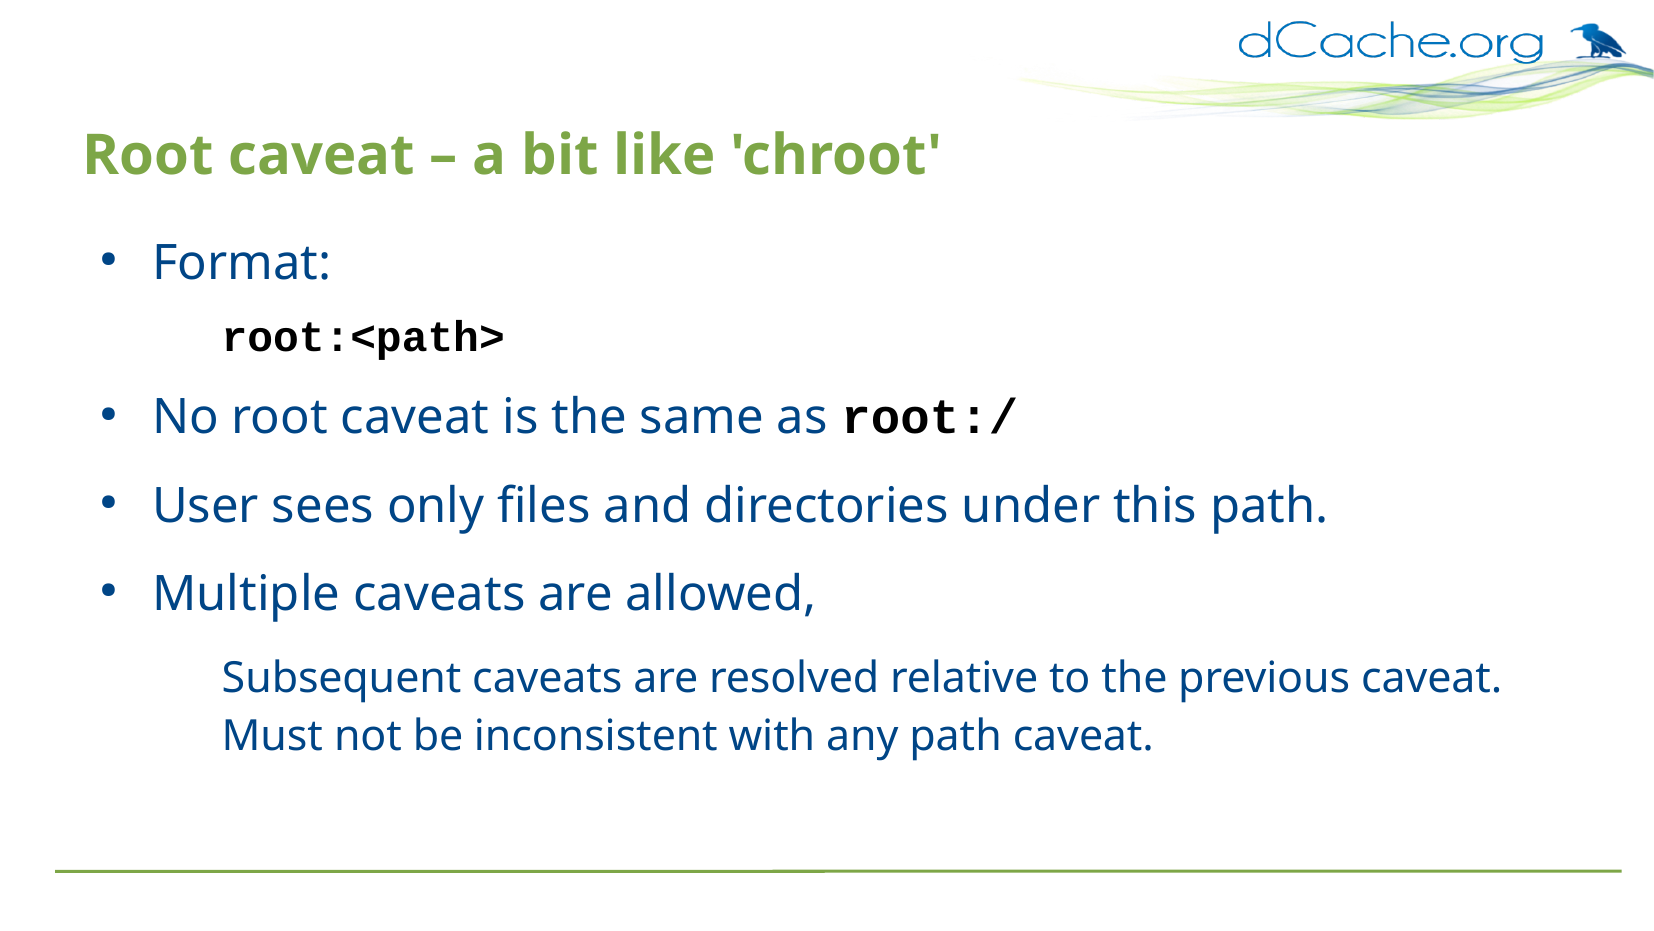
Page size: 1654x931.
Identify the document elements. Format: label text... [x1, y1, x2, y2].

list Format: root:<path> No root caveat is the same as root:/ User sees only files and directories under this path. Multiple caveats are allowed, Subsequent caveats are resolved relative to the previous caveat. Must not be inconsistent with any path caveat. [82, 227, 1571, 767]
picture [956, 12, 1654, 127]
title Root caveat – a bit like 'chroot' [82, 116, 1605, 189]
